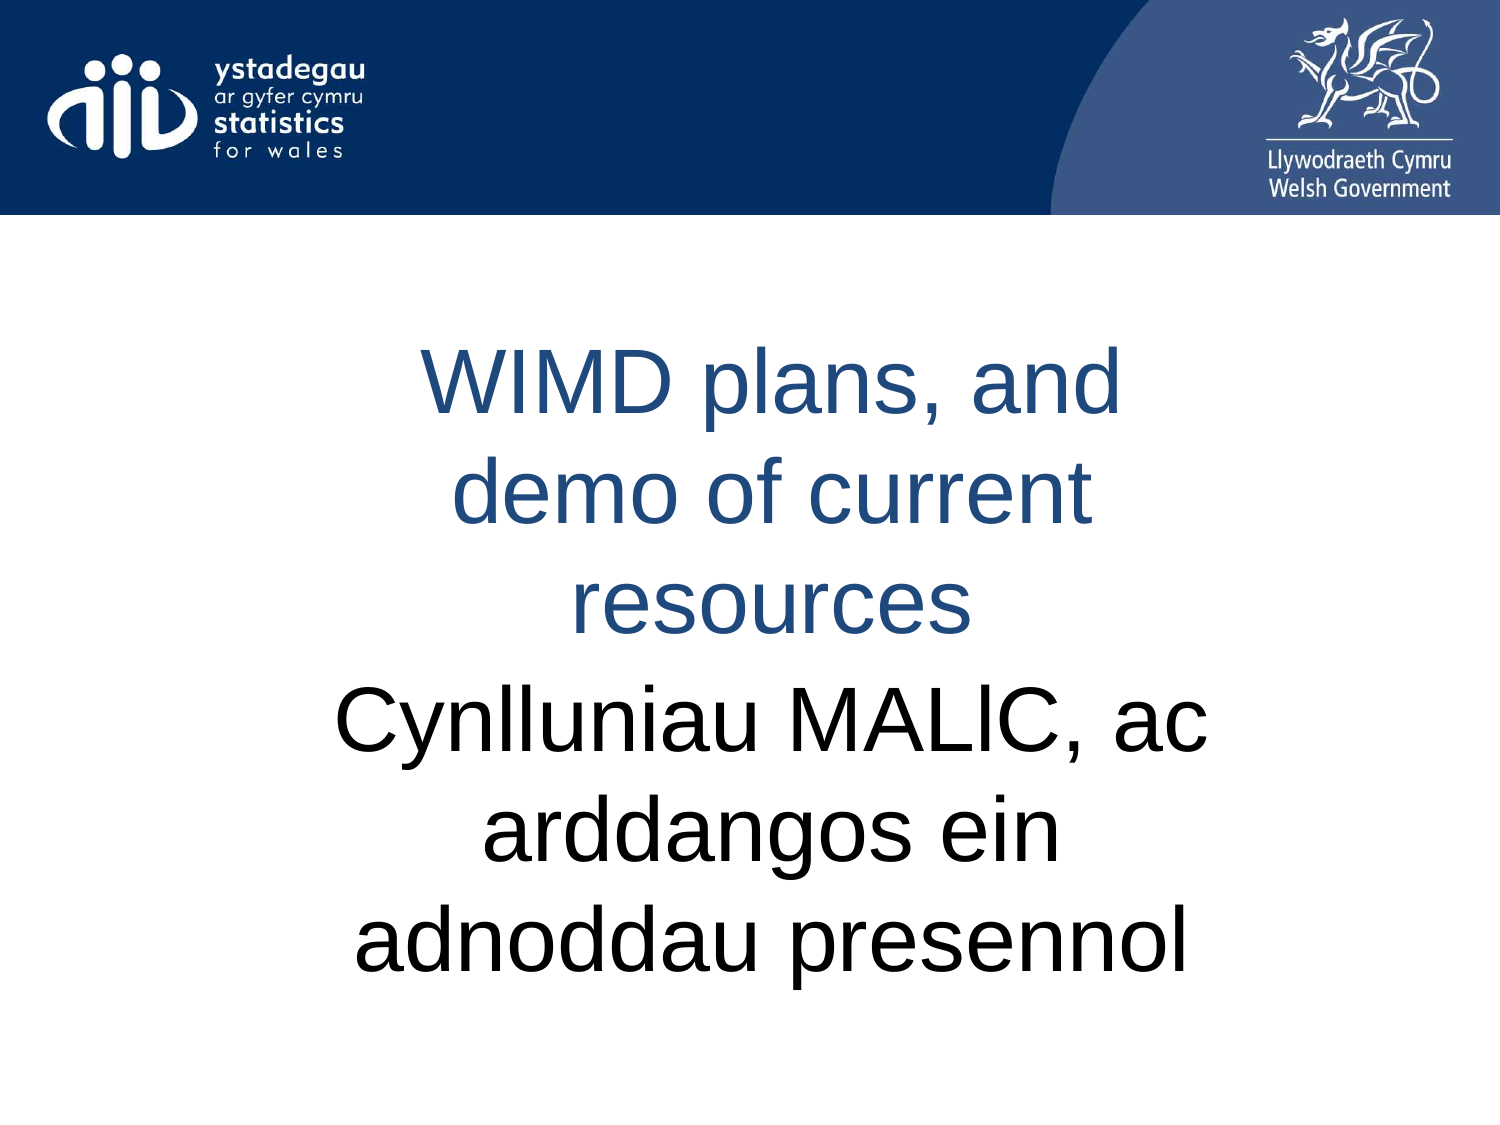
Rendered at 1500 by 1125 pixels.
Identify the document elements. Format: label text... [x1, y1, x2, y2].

text_box Cynlluniau MALlC, ac arddangos ein adnoddau presennol [278, 652, 1267, 1001]
text_box WIMD plans, and demo of current resources [296, 314, 1248, 663]
picture [0, 0, 1500, 215]
